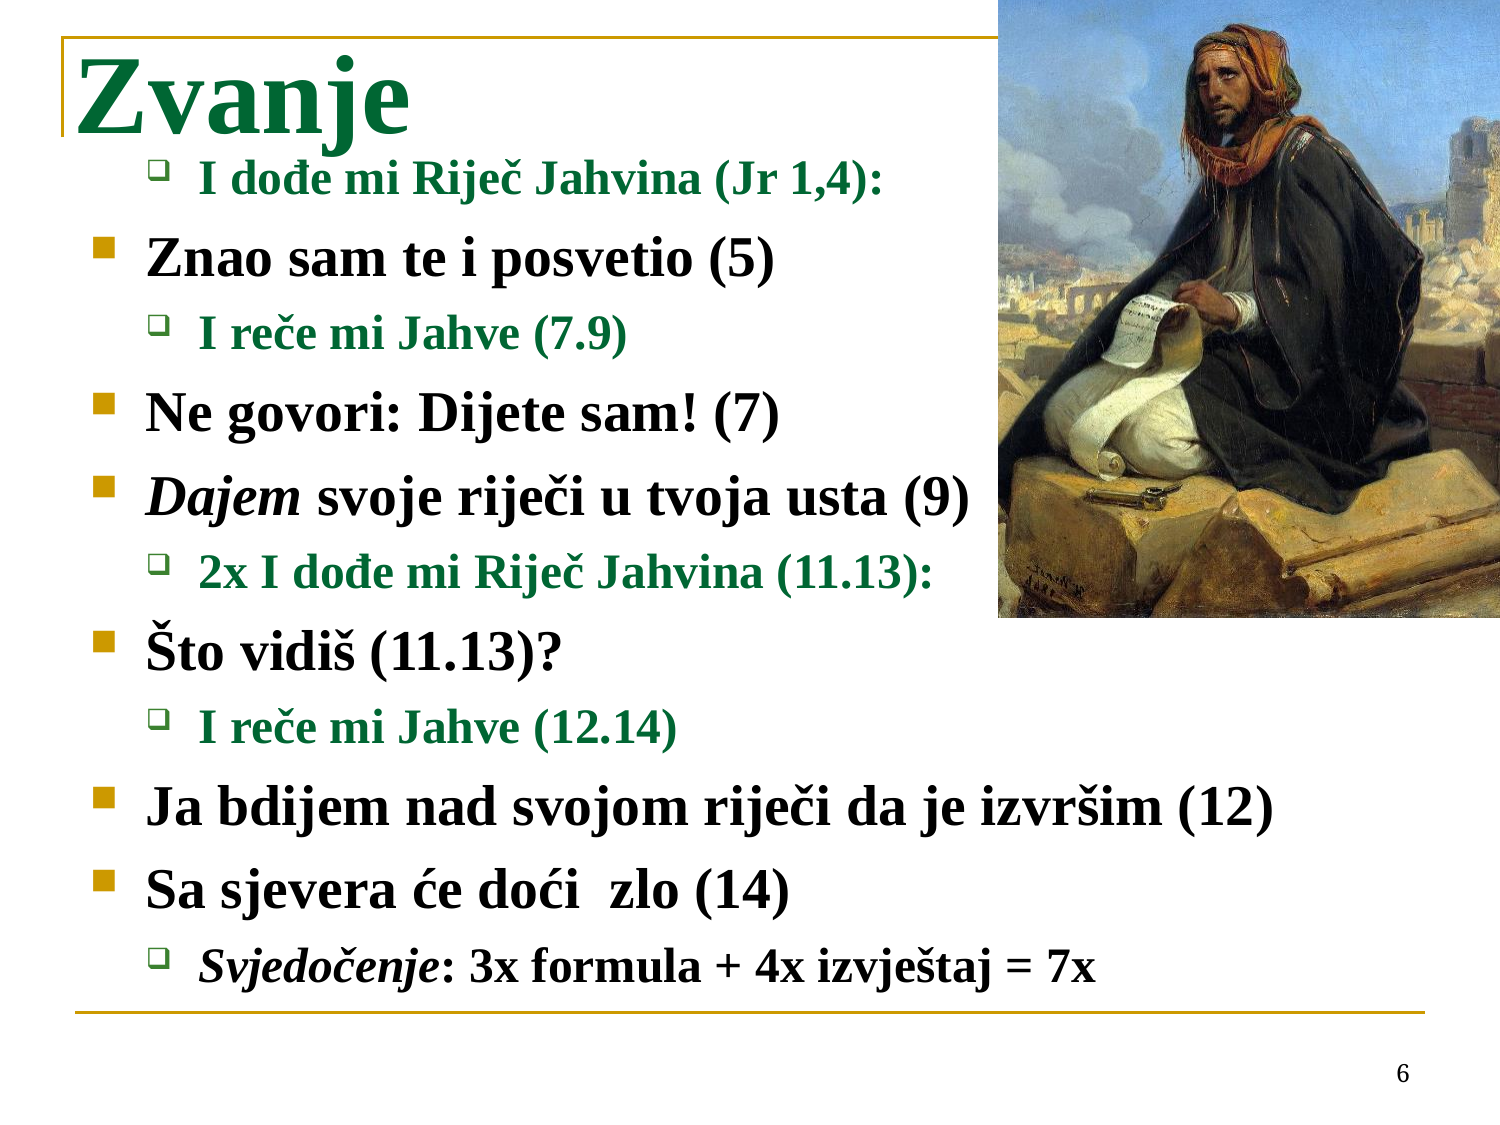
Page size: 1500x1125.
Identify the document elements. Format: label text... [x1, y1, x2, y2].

list I dođe mi Riječ Jahvina (Jr 1,4): Znao sam te i posvetio (5) I reče mi Jahve (7.9) Ne govori: Dijete sam! (7) Dajem svoje riječi u tvoja usta (9) 2x I dođe mi Riječ Jahvina (11.13): Što vidiš (11.13)? I reče mi Jahve (12.14) Ja bdijem nad svojom riječi da je izvršim (12) Sa sjevera će doći zlo (14) Svjedočenje: 3x formula + 4x izvještaj = 7x [75, 137, 1426, 1006]
text_box <number> [1074, 1024, 1426, 1100]
picture [998, 0, 1500, 618]
title Zvanje [58, 13, 998, 201]
